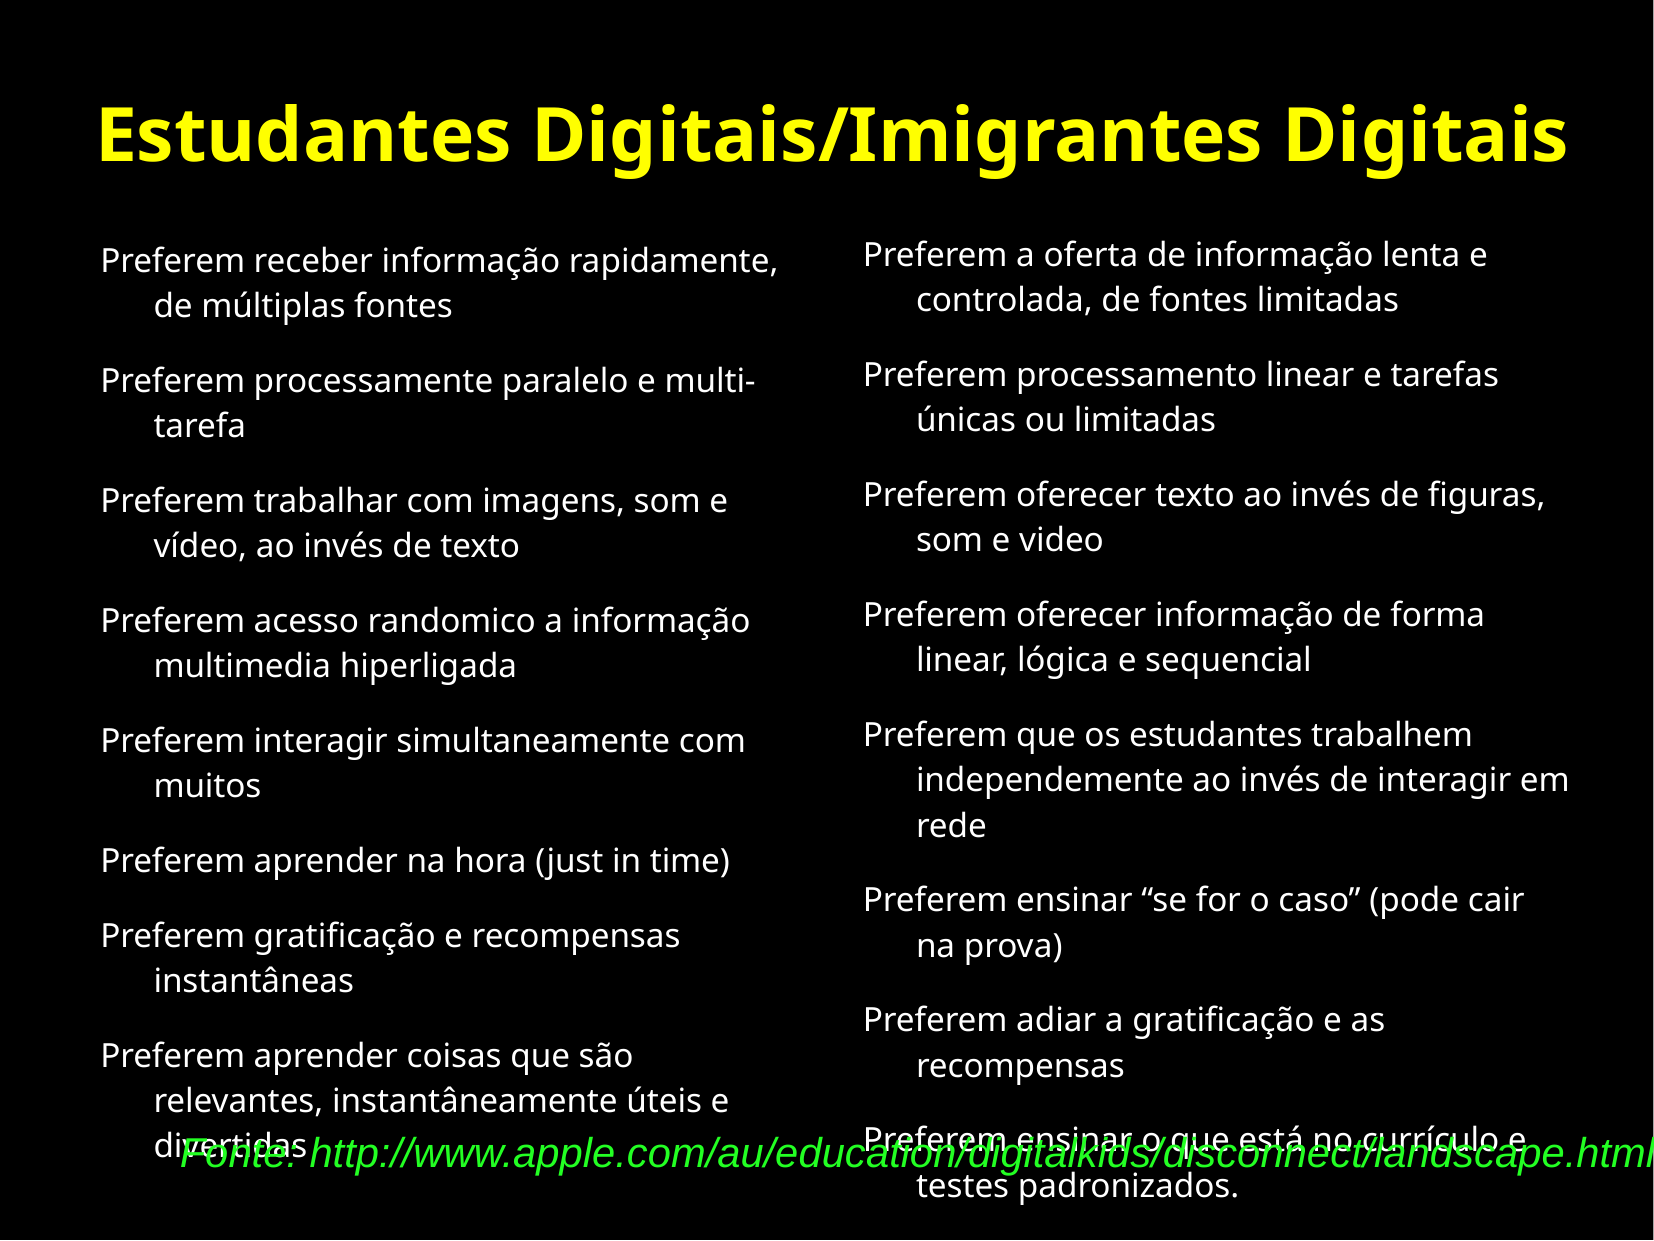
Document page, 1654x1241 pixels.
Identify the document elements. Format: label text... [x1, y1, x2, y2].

title Estudantes Digitais/Imigrantes Digitais [88, 29, 1577, 237]
text_box Fonte: http://www.apple.com/au/education/digitalkids/disconnect/landscape.html [94, 1122, 1618, 1184]
list Preferem a oferta de informação lenta e controlada, de fontes limitadas Preferem processamento linear e tarefas únicas ou limitadas Preferem oferecer texto ao invés de figuras, som e video Preferem oferecer informação de forma linear, lógica e sequencial Preferem que os estudantes trabalhem independemente ao invés de interagir em rede Preferem ensinar “se for o caso” (pode cair na prova) Preferem adiar a gratificação e as recompensas Preferem ensinar o que está no currículo e testes padronizados. [845, 231, 1572, 1097]
list Preferem receber informação rapidamente, de múltiplas fontes Preferem processamente paralelo e multi-tarefa Preferem trabalhar com imagens, som e vídeo, ao invés de texto Preferem acesso randomico a informação multimedia hiperligada Preferem interagir simultaneamente com muitos Preferem aprender na hora (just in time) Preferem gratificação e recompensas instantâneas Preferem aprender coisas que são relevantes, instantâneamente úteis e divertidas [82, 237, 809, 1132]
